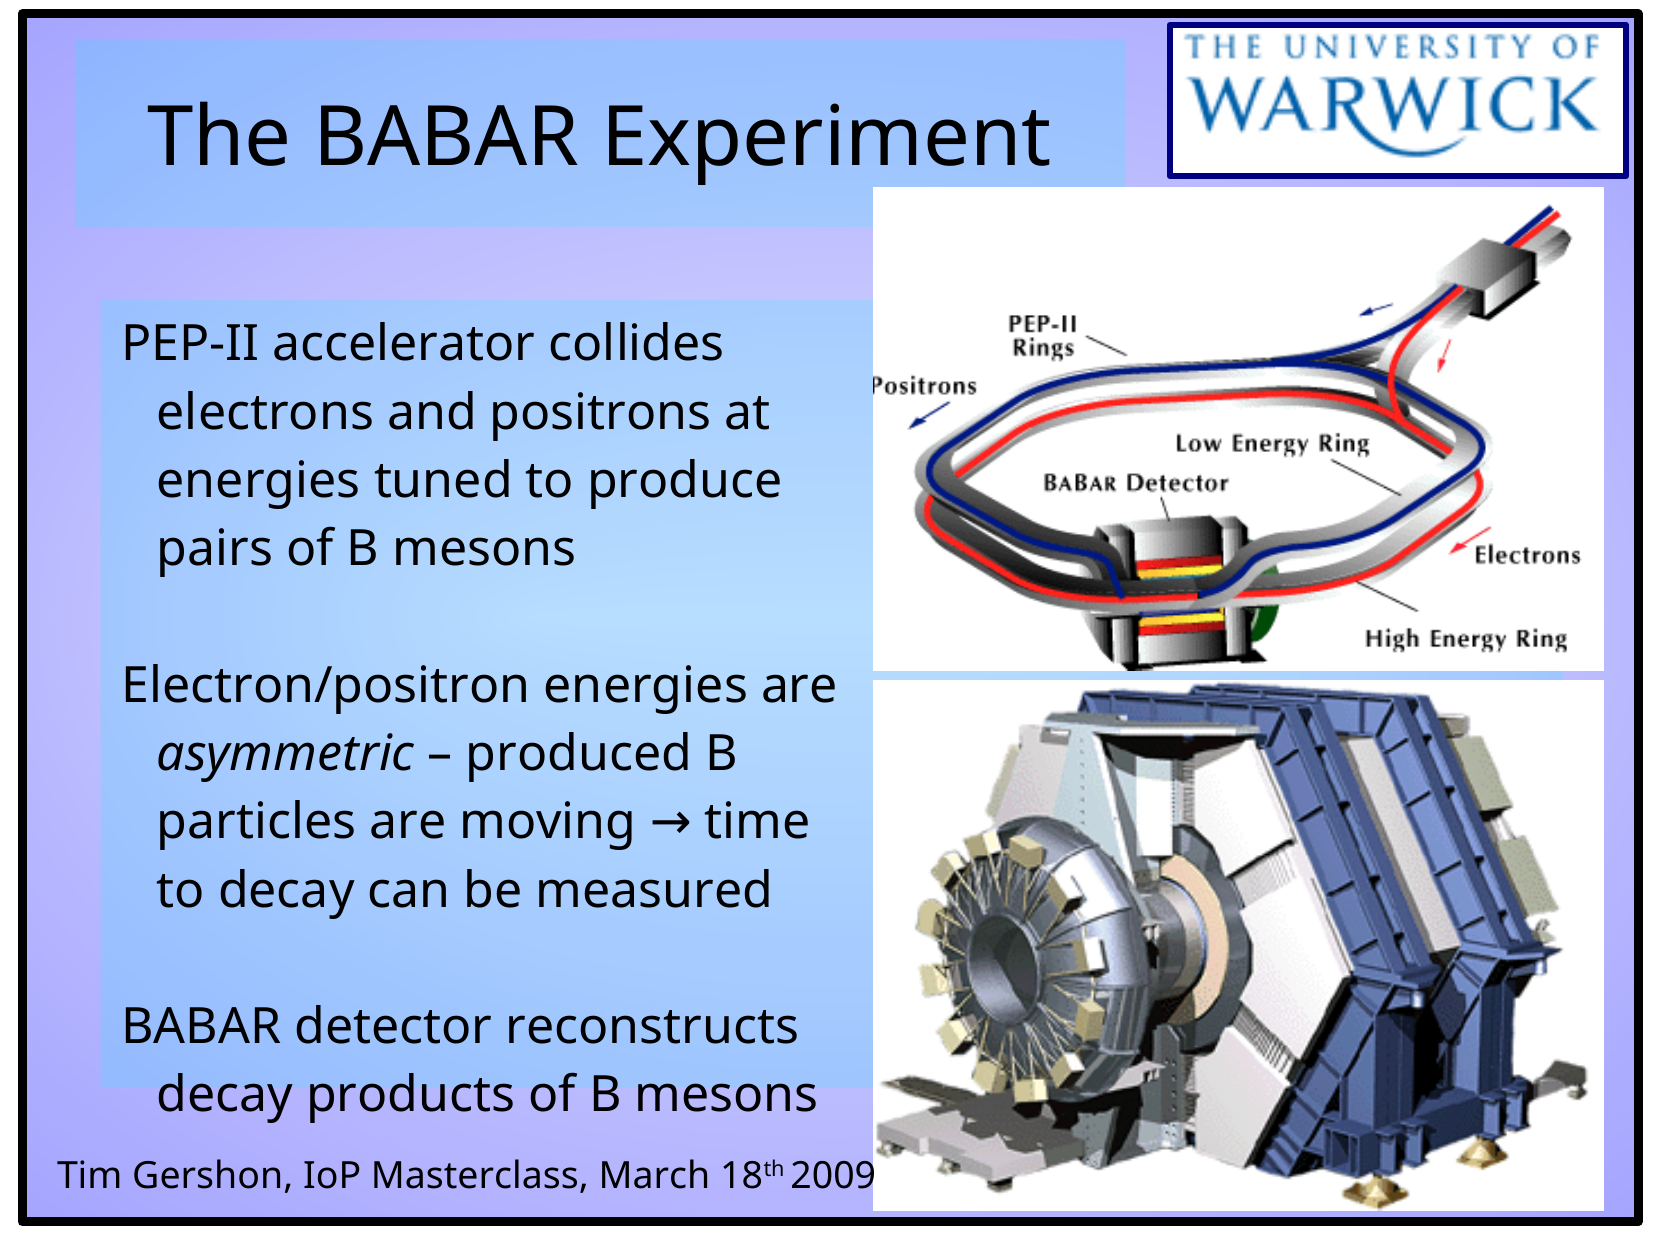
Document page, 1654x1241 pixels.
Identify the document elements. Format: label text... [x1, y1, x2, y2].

text_box <number> [1604, 1125, 1613, 1201]
text_box The BABAR Experiment [75, 39, 1126, 228]
picture [873, 187, 1604, 671]
picture [873, 680, 1604, 1211]
text_box PEP-II accelerator collides electrons and positrons at energies tuned to produce pairs of B mesons Electron/positron energies are asymmetric – produced B particles are moving → time to decay can be measured BABAR detector reconstructs decay products of B mesons [71, 300, 863, 1088]
text_box Tim Gershon, IoP Masterclass, March 18th 2009 [72, 1136, 861, 1212]
picture [1172, 27, 1623, 174]
text_box [22, 13, 1639, 1222]
